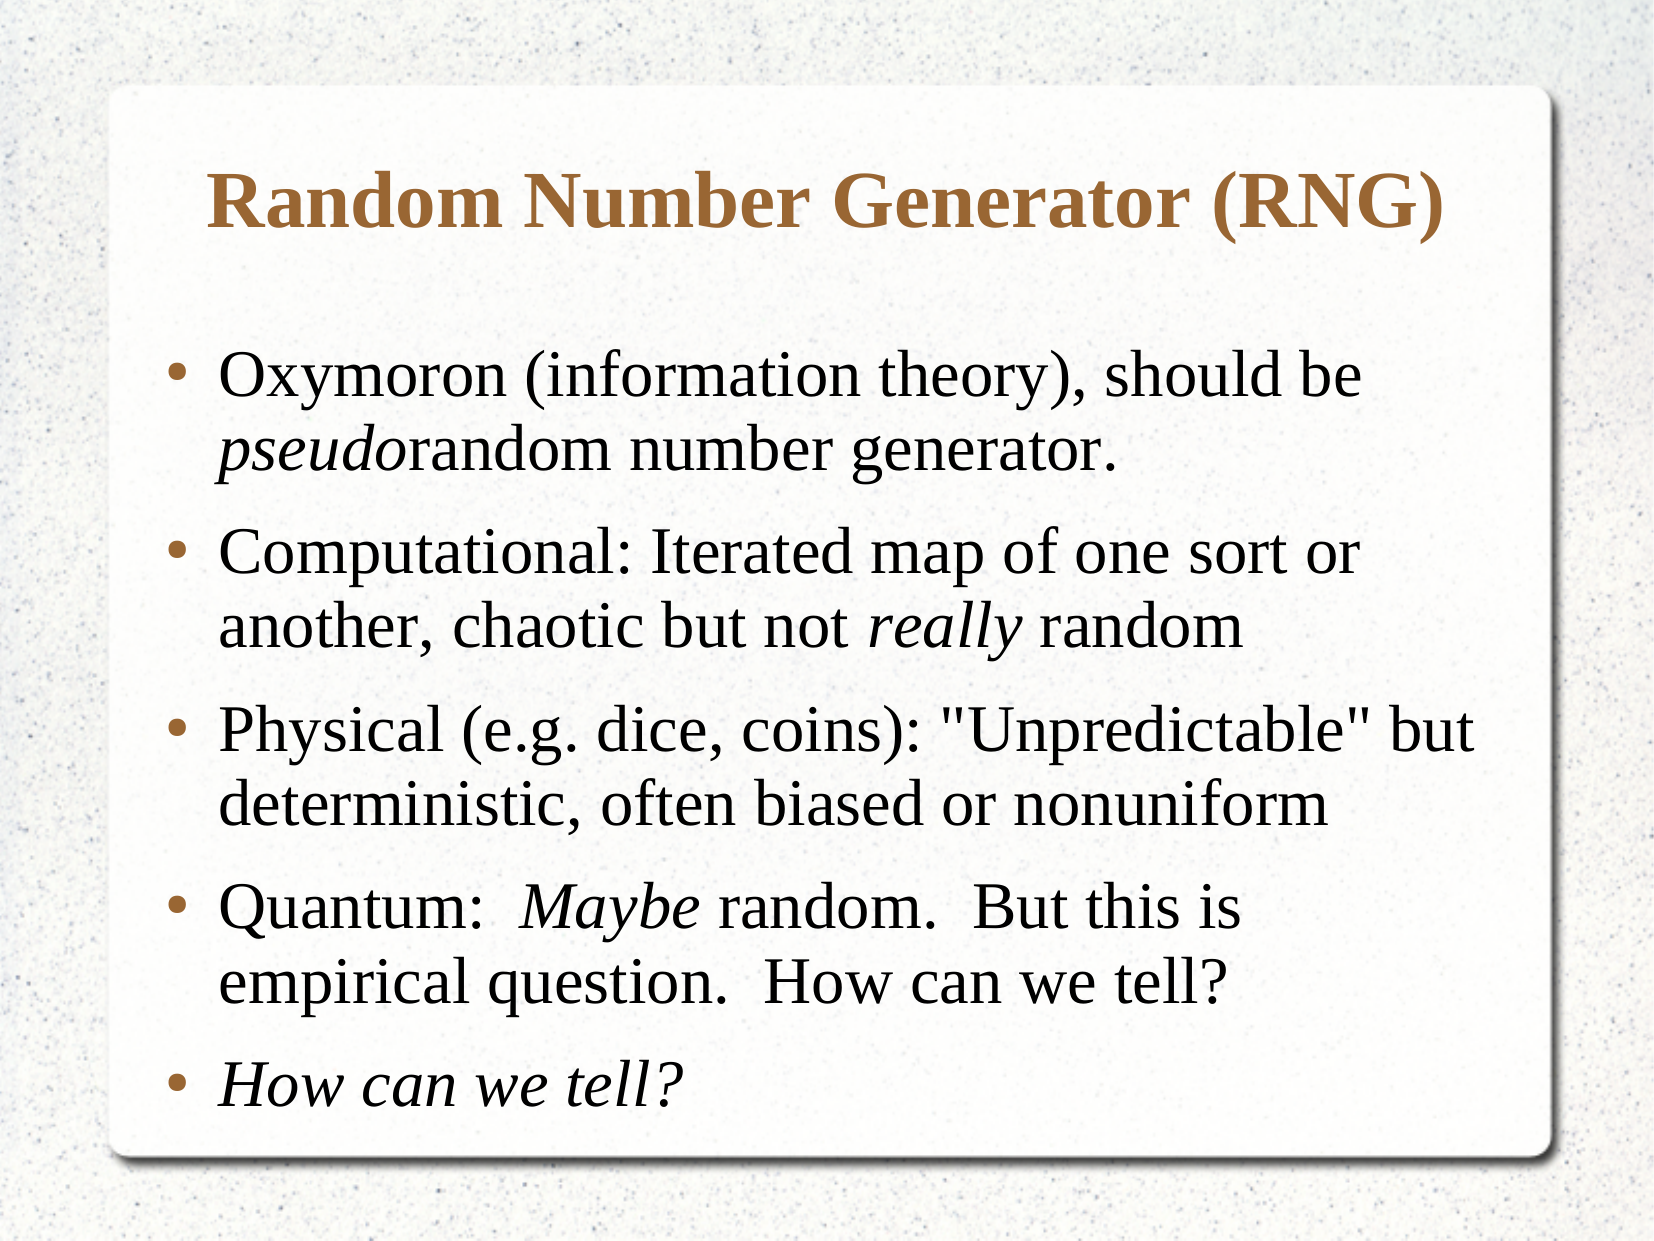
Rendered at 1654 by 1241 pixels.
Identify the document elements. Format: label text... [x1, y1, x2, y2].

list Oxymoron (information theory), should be pseudorandom number generator. Computational: Iterated map of one sort or another, chaotic but not really random Physical (e.g. dice, coins): "Unpredictable" but deterministic, often biased or nonuniform Quantum: Maybe random. But this is empirical question. How can we tell? How can we tell? [147, 336, 1506, 1122]
title Random Number Generator (RNG) [118, 96, 1536, 304]
picture [0, 0, 1654, 1241]
